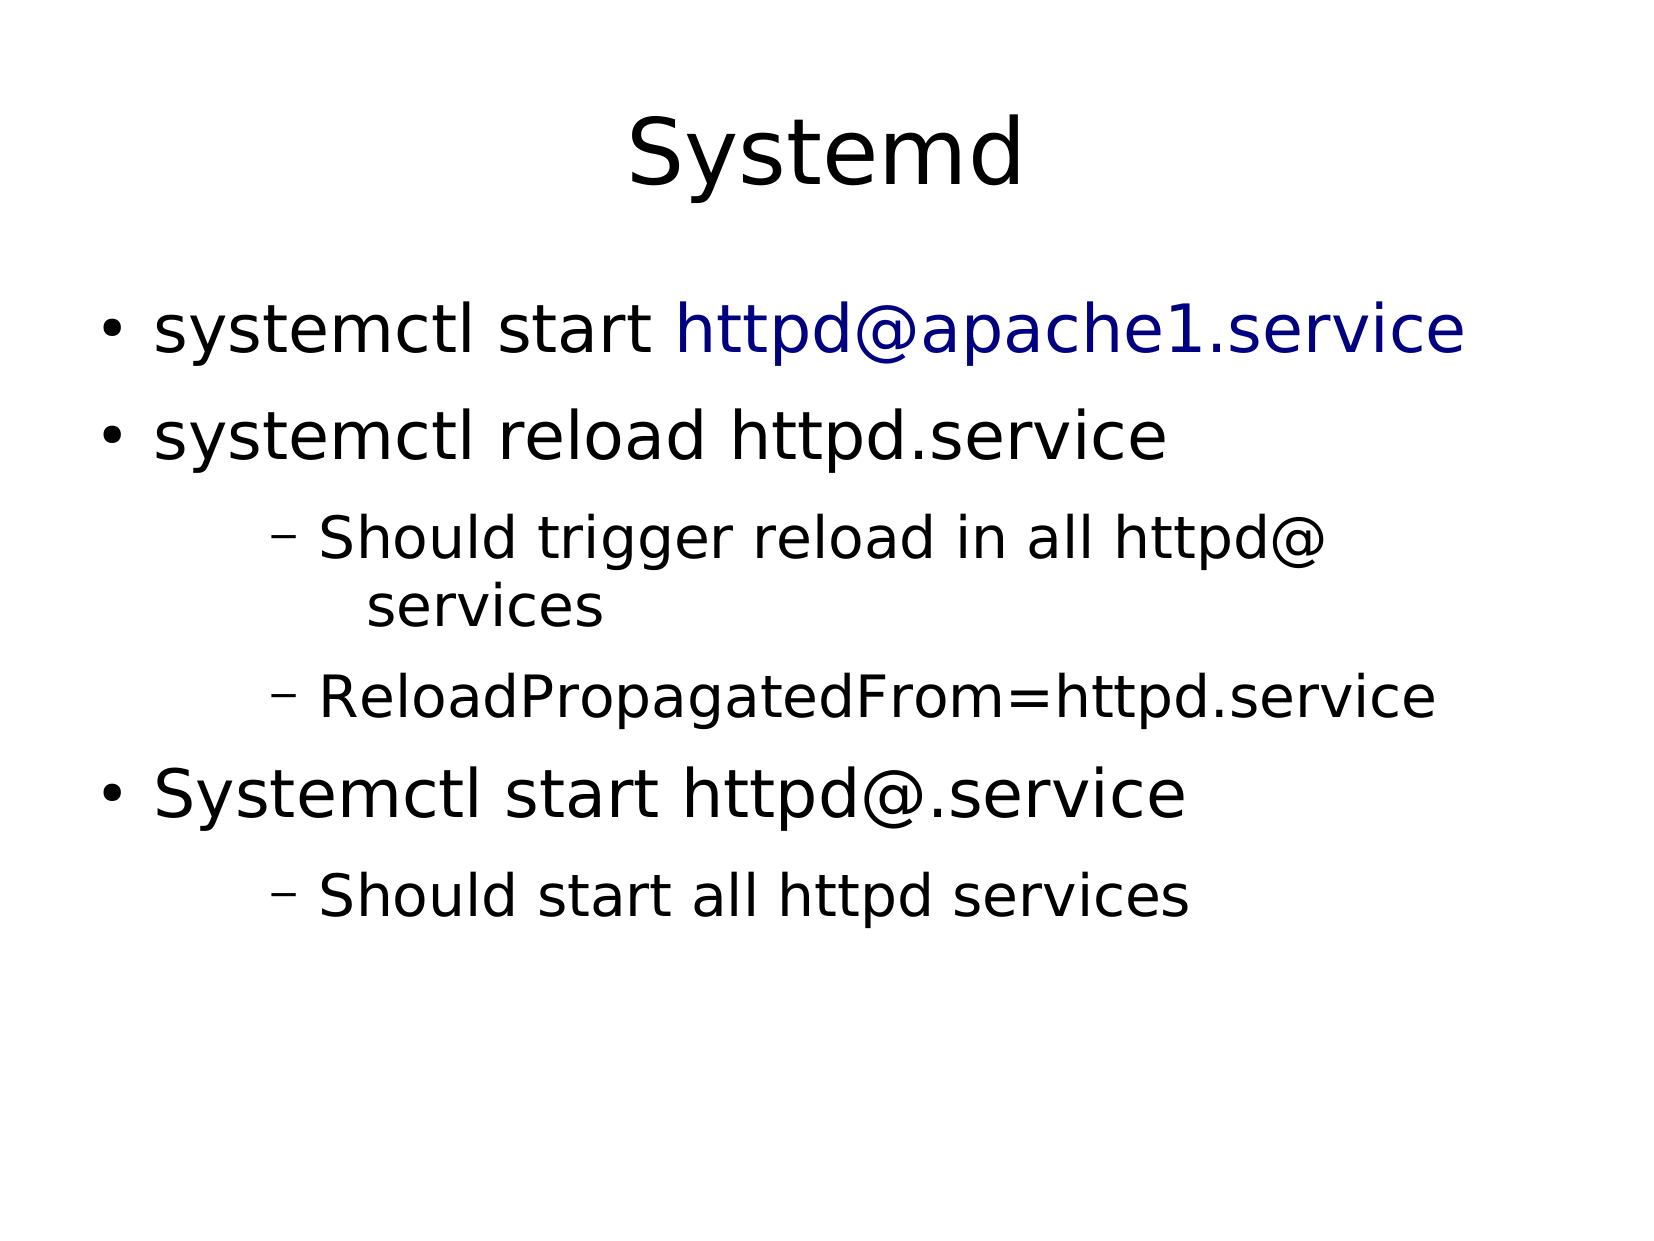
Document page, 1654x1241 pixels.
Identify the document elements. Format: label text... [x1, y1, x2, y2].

list systemctl start httpd@apache1.service systemctl reload httpd.service Should trigger reload in all httpd@ services ReloadPropagatedFrom=httpd.service Systemctl start httpd@.service Should start all httpd services [82, 290, 1571, 1010]
title Systemd [82, 49, 1571, 257]
